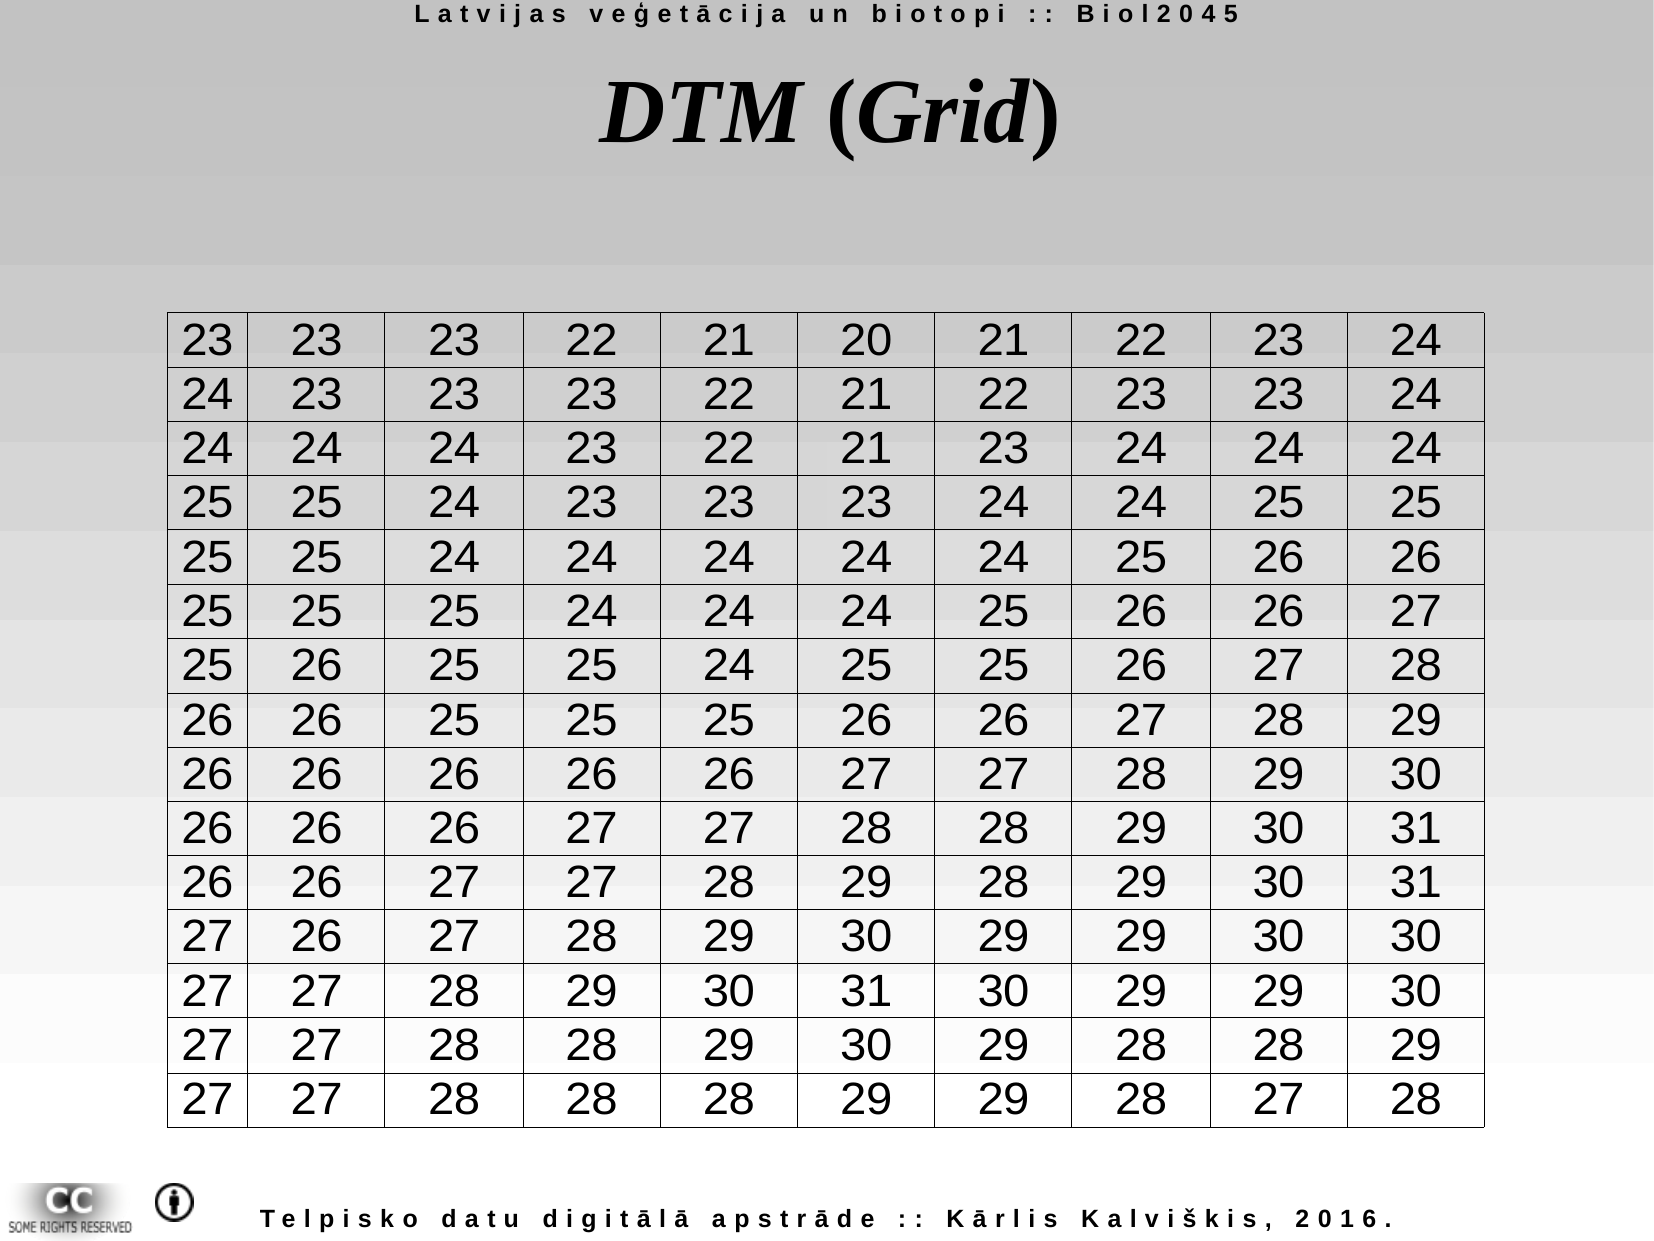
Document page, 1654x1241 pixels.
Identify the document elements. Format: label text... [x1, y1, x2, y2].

chart [166, 312, 1487, 1129]
title DTM (Grid) [34, 61, 1626, 296]
picture [0, 0, 1654, 1241]
